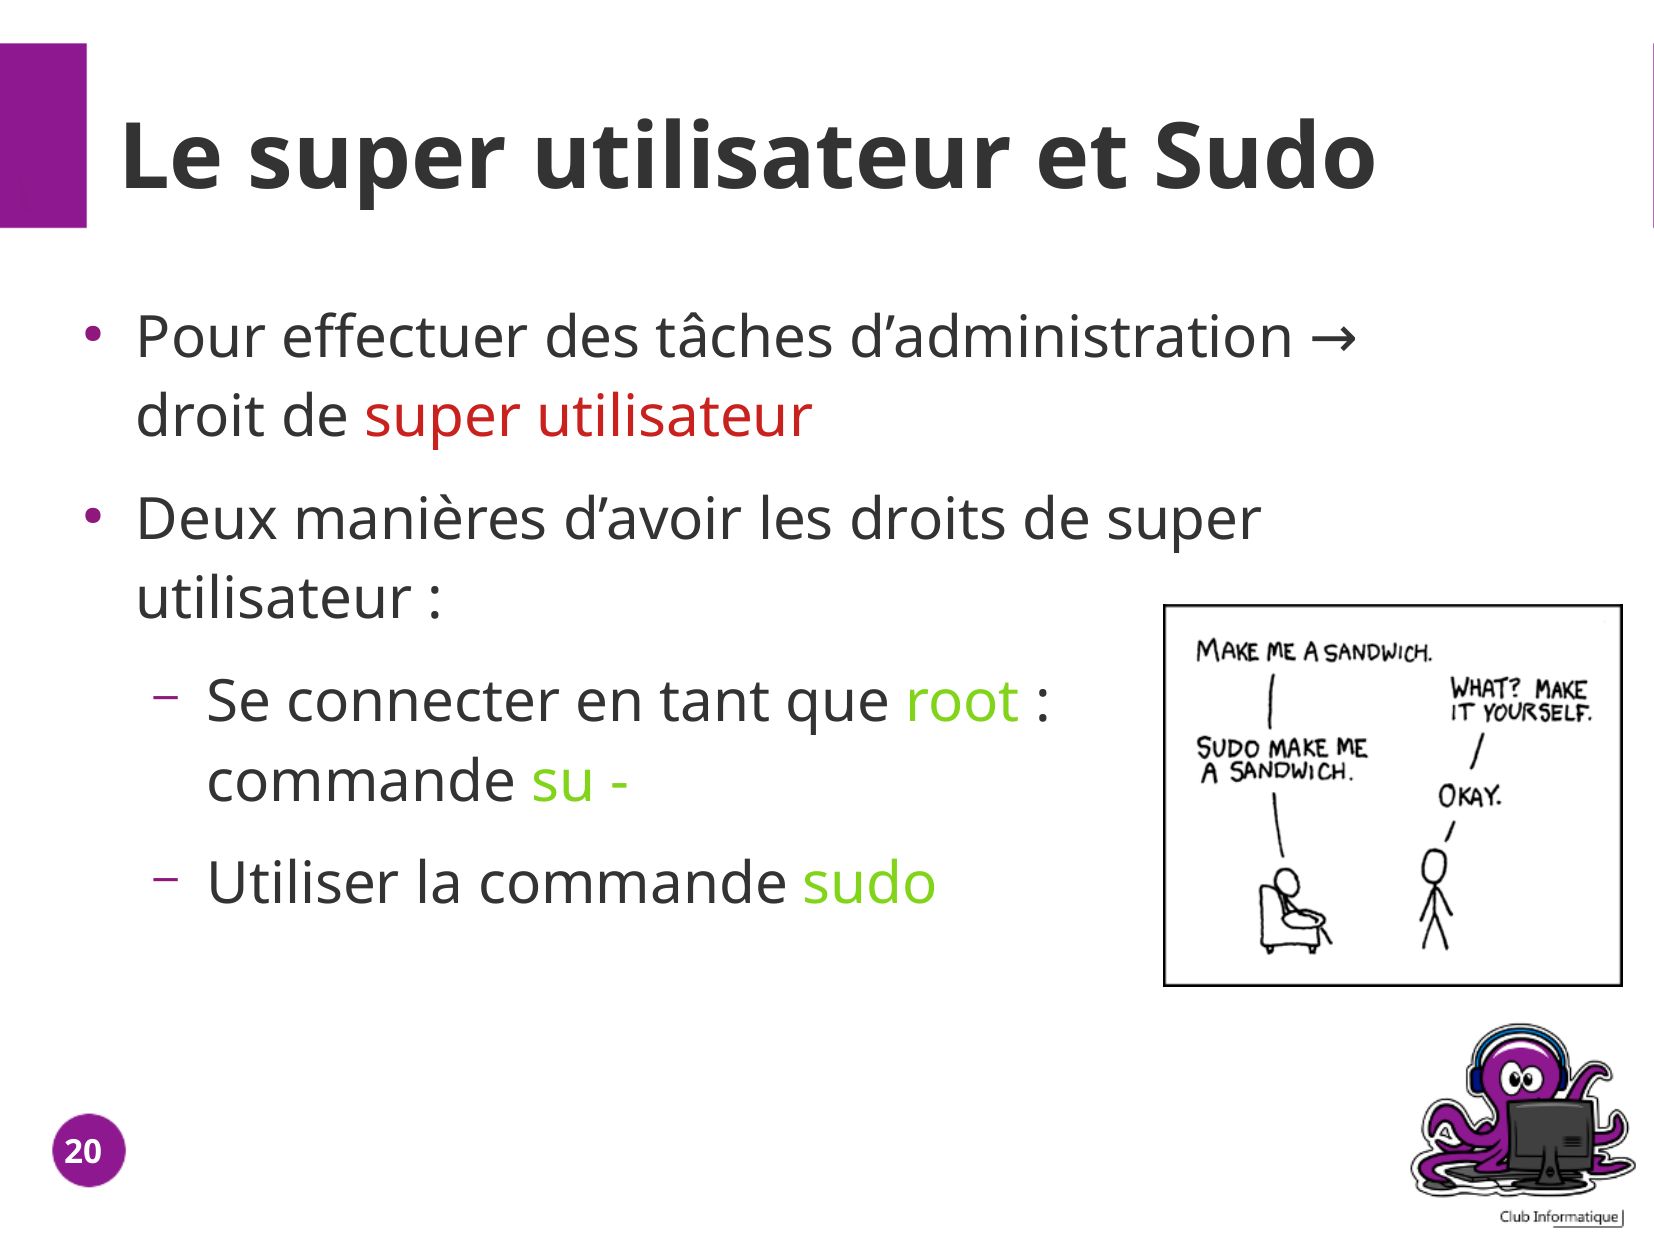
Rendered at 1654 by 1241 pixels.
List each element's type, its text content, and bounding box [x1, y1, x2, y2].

picture [0, 0, 1654, 1241]
title Le super utilisateur et Sudo [118, 49, 1571, 257]
list Pour effectuer des tâches d’administration → droit de super utilisateur Deux manières d’avoir les droits de super utilisateur : Se connecter en tant que root : commande su - Utiliser la commande sudo [64, 295, 1483, 921]
